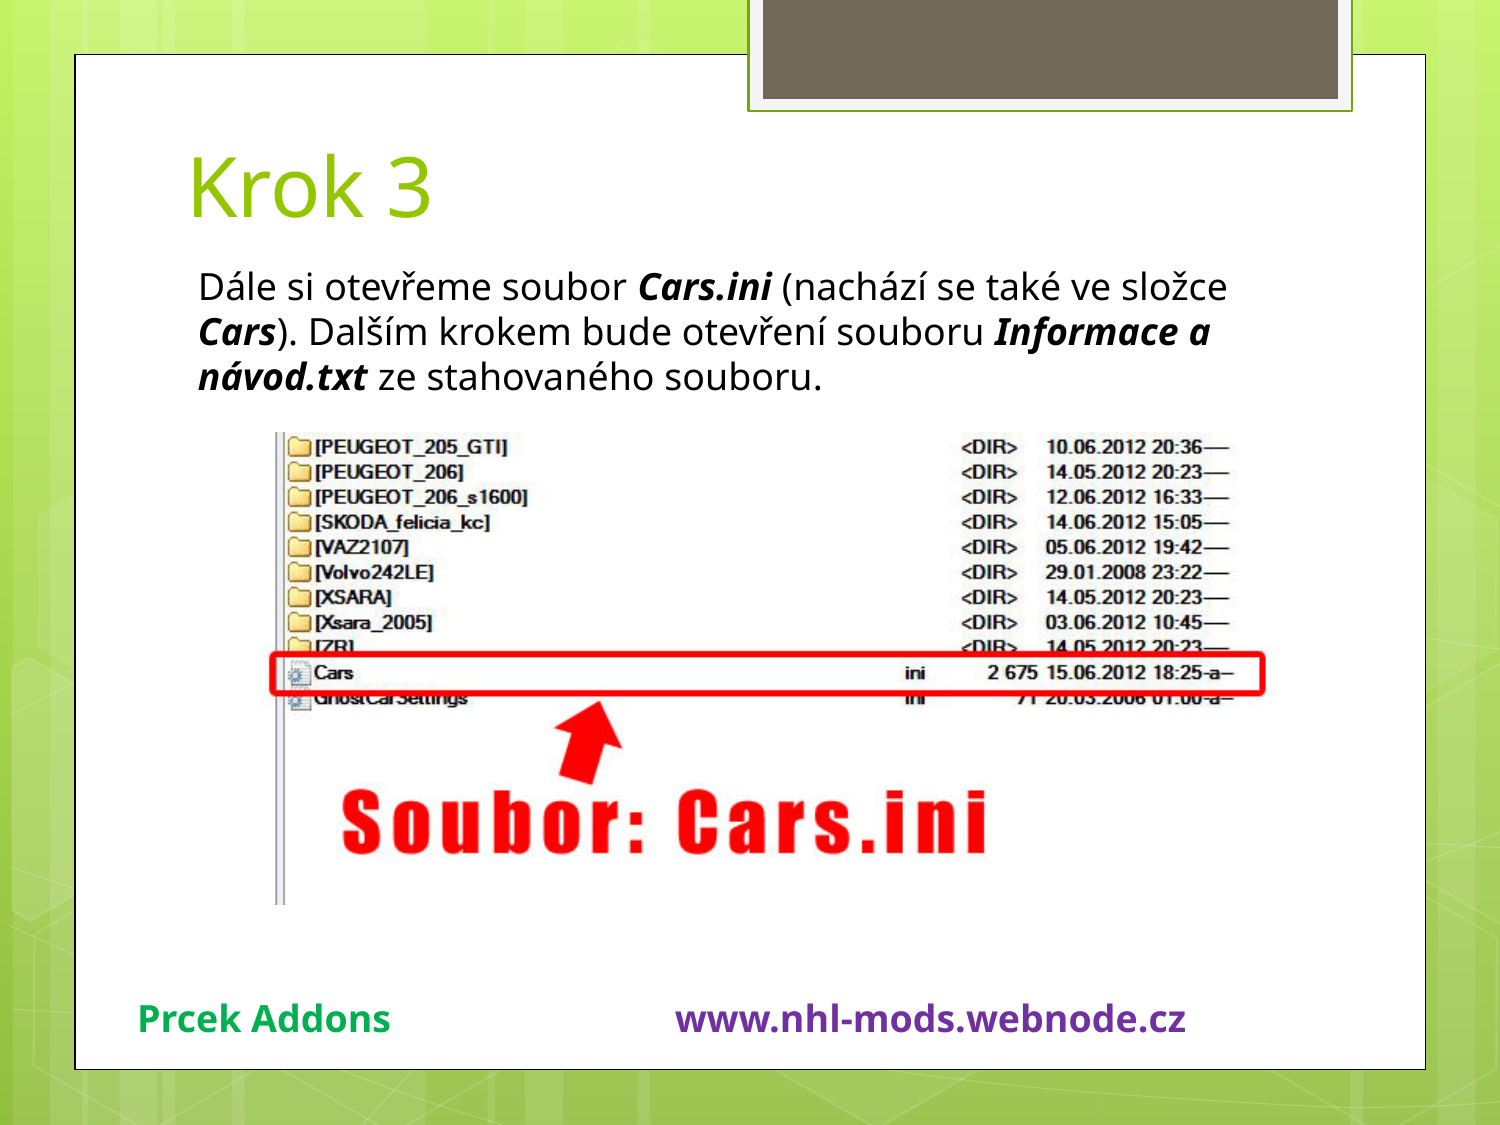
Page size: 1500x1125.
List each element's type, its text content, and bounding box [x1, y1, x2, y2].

text_box Dále si otevřeme soubor Cars.ini (nachází se také ve složce Cars). Dalším krokem bude otevření souboru Informace a návod.txt ze stahovaného souboru. [183, 255, 1317, 407]
title Krok 3 [171, 54, 1324, 243]
picture [174, 433, 1280, 905]
text_box Prcek Addons www.nhl-mods.webnode.cz [122, 987, 1388, 1049]
